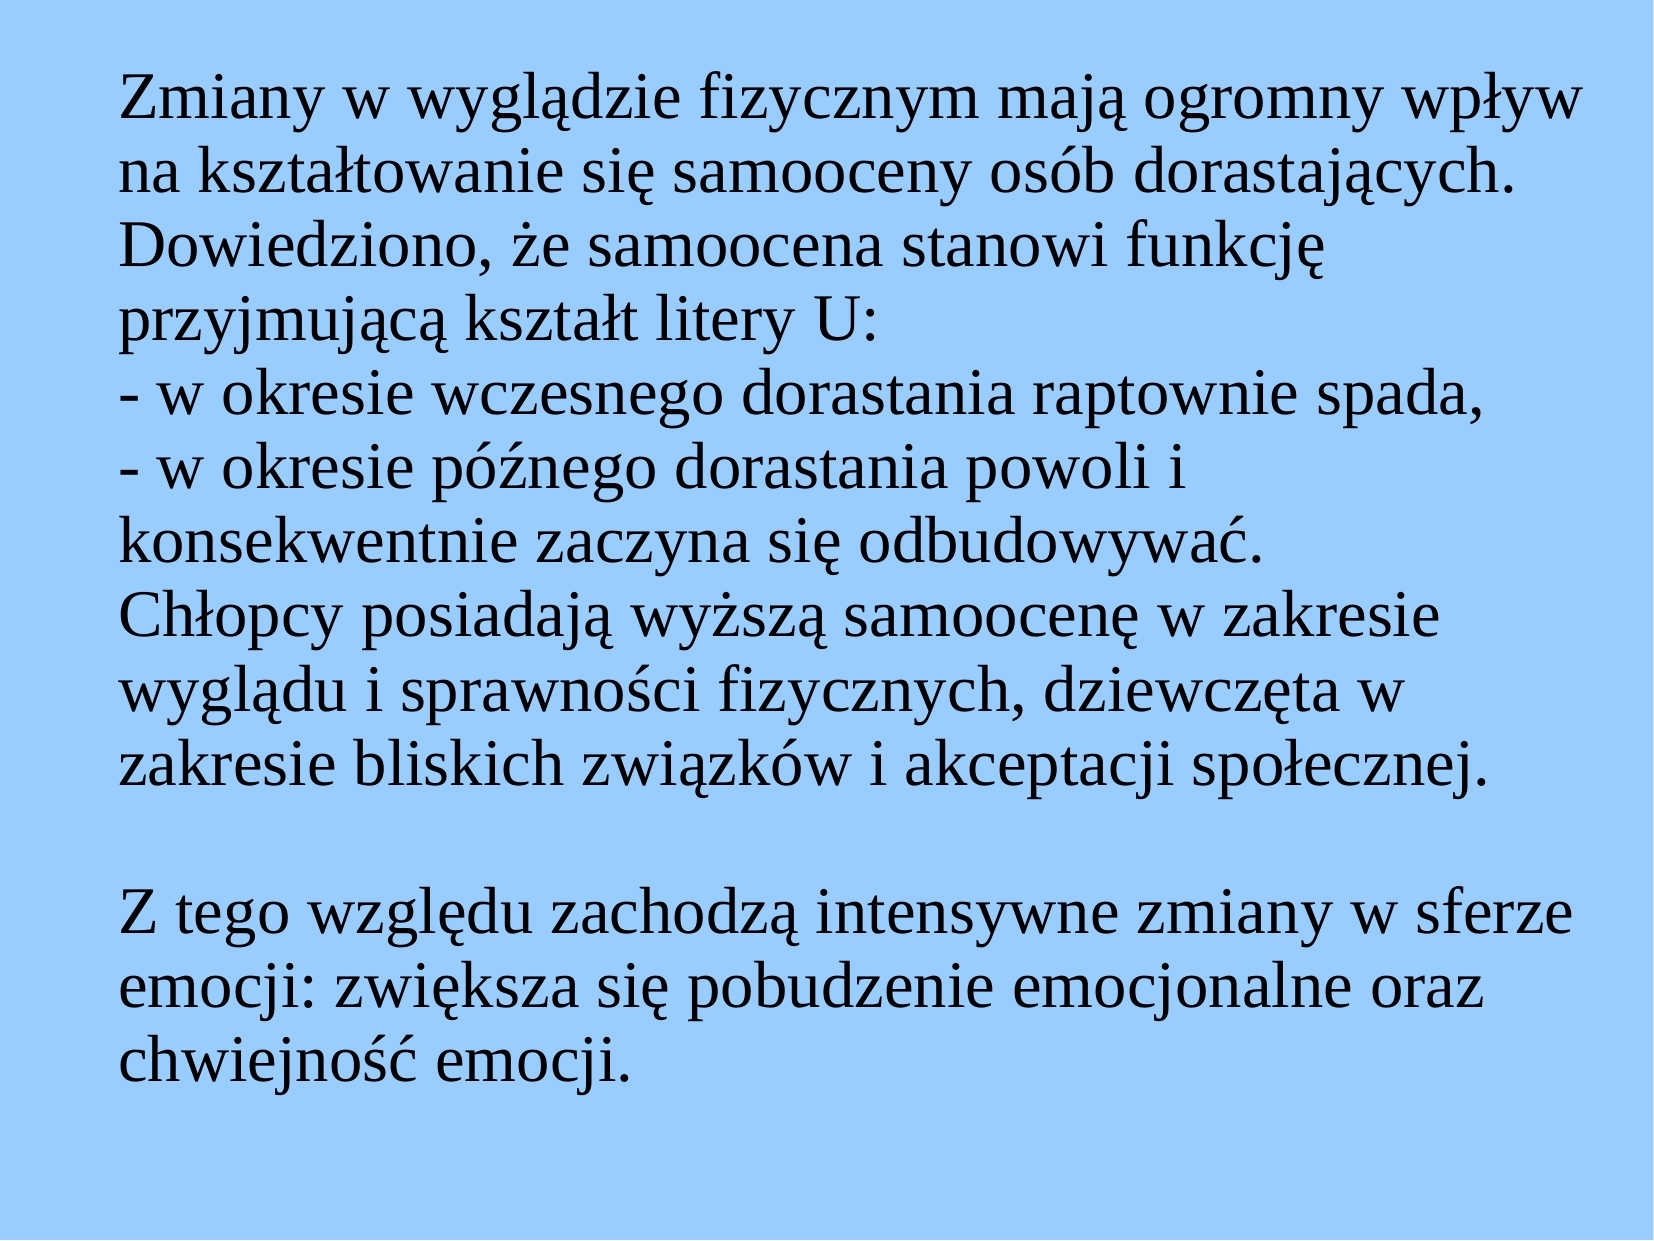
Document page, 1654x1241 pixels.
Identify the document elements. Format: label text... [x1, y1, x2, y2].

list Zmiany w wyglądzie fizycznym mają ogromny wpływ na kształtowanie się samooceny osób dorastających. Dowiedziono, że samoocena stanowi funkcję przyjmującą kształt litery U: - w okresie wczesnego dorastania raptownie spada, - w okresie późnego dorastania powoli i konsekwentnie zaczyna się odbudowywać. Chłopcy posiadają wyższą samoocenę w zakresie wyglądu i sprawności fizycznych, dziewczęta w zakresie bliskich związków i akceptacji społecznej. Z tego względu zachodzą intensywne zmiany w sferze emocji: zwiększa się pobudzenie emocjonalne oraz chwiejność emocji. [47, 59, 1607, 1182]
